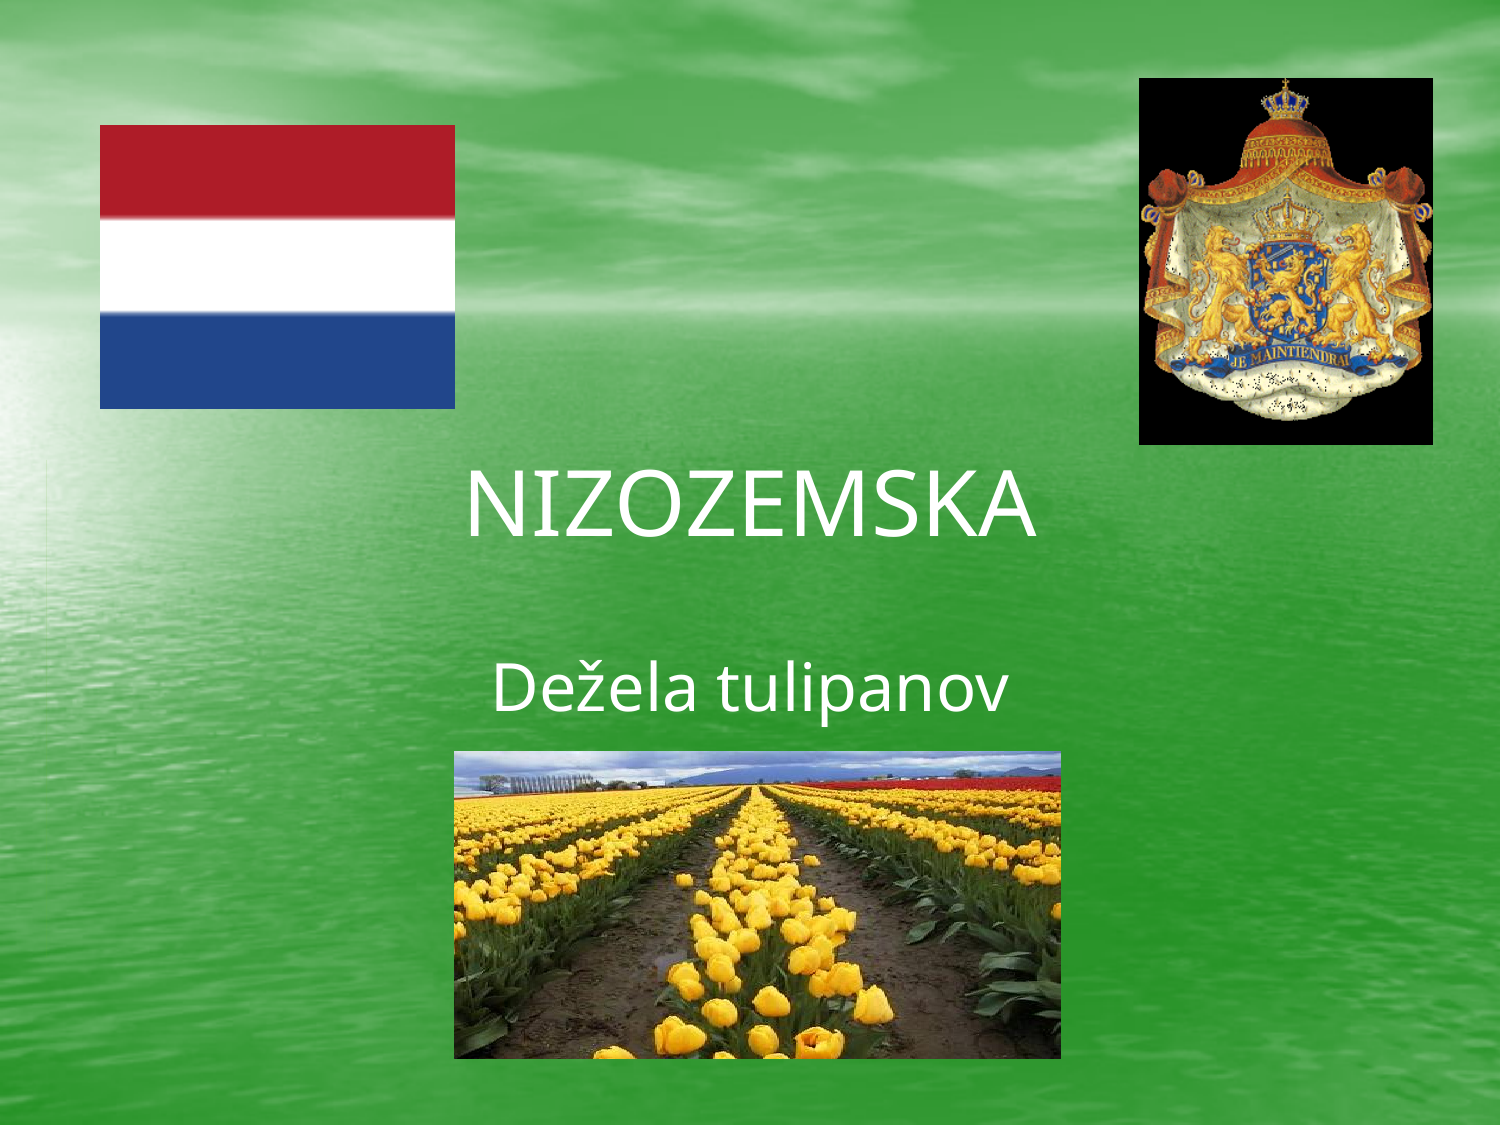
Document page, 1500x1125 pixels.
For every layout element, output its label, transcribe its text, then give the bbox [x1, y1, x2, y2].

picture [0, 0, 1500, 1125]
title NIZOZEMSKA [112, 327, 1388, 563]
subtitle Dežela tulipanov [225, 637, 1275, 925]
